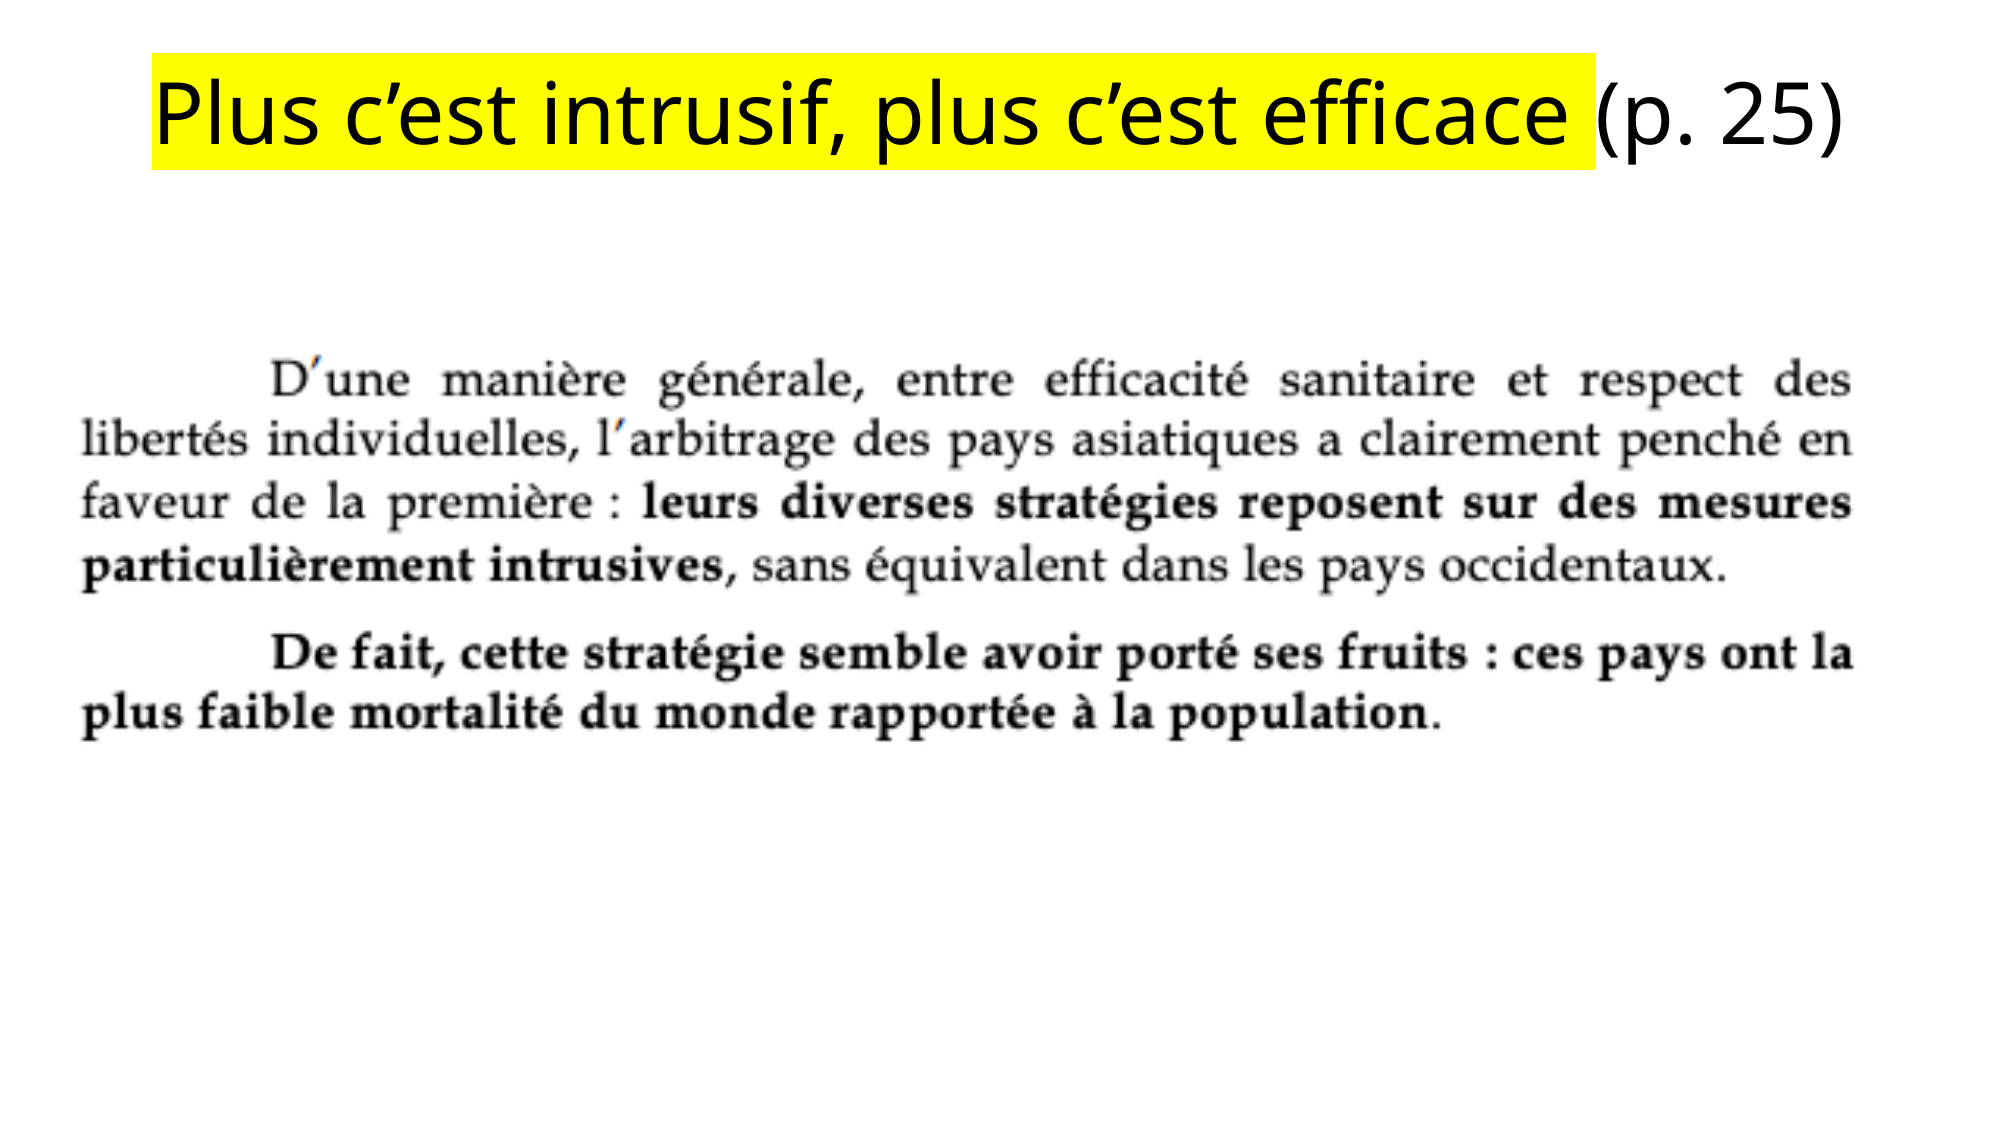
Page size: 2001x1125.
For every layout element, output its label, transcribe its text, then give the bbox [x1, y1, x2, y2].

picture [28, 337, 1898, 767]
title Plus c’est intrusif, plus c’est efficace (p. 25) [137, 59, 1863, 278]
